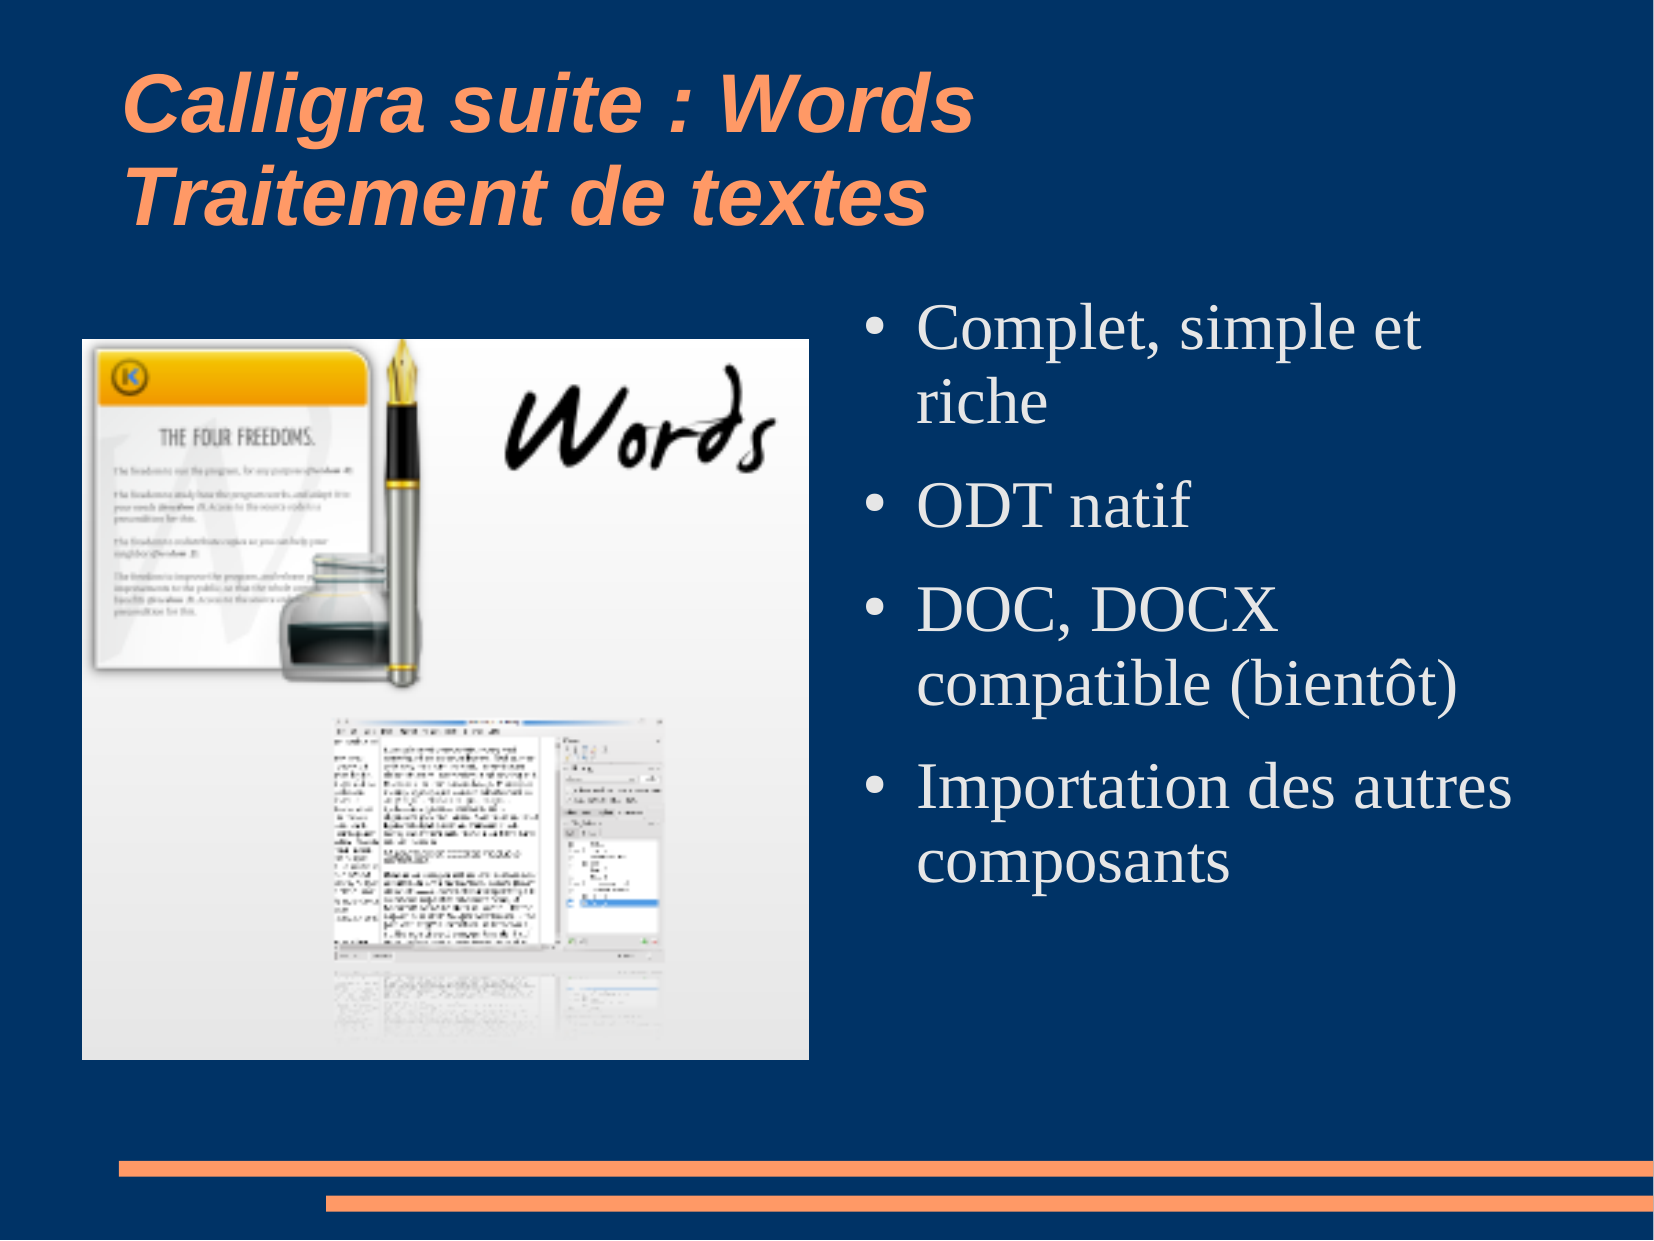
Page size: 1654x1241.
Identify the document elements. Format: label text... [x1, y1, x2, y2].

list Complet, simple et riche ODT natif DOC, DOCX compatible (bientôt) Importation des autres composants [845, 290, 1572, 1109]
title Calligra suite : Words Traitement de textes [121, 46, 1534, 254]
picture [82, 339, 809, 1060]
